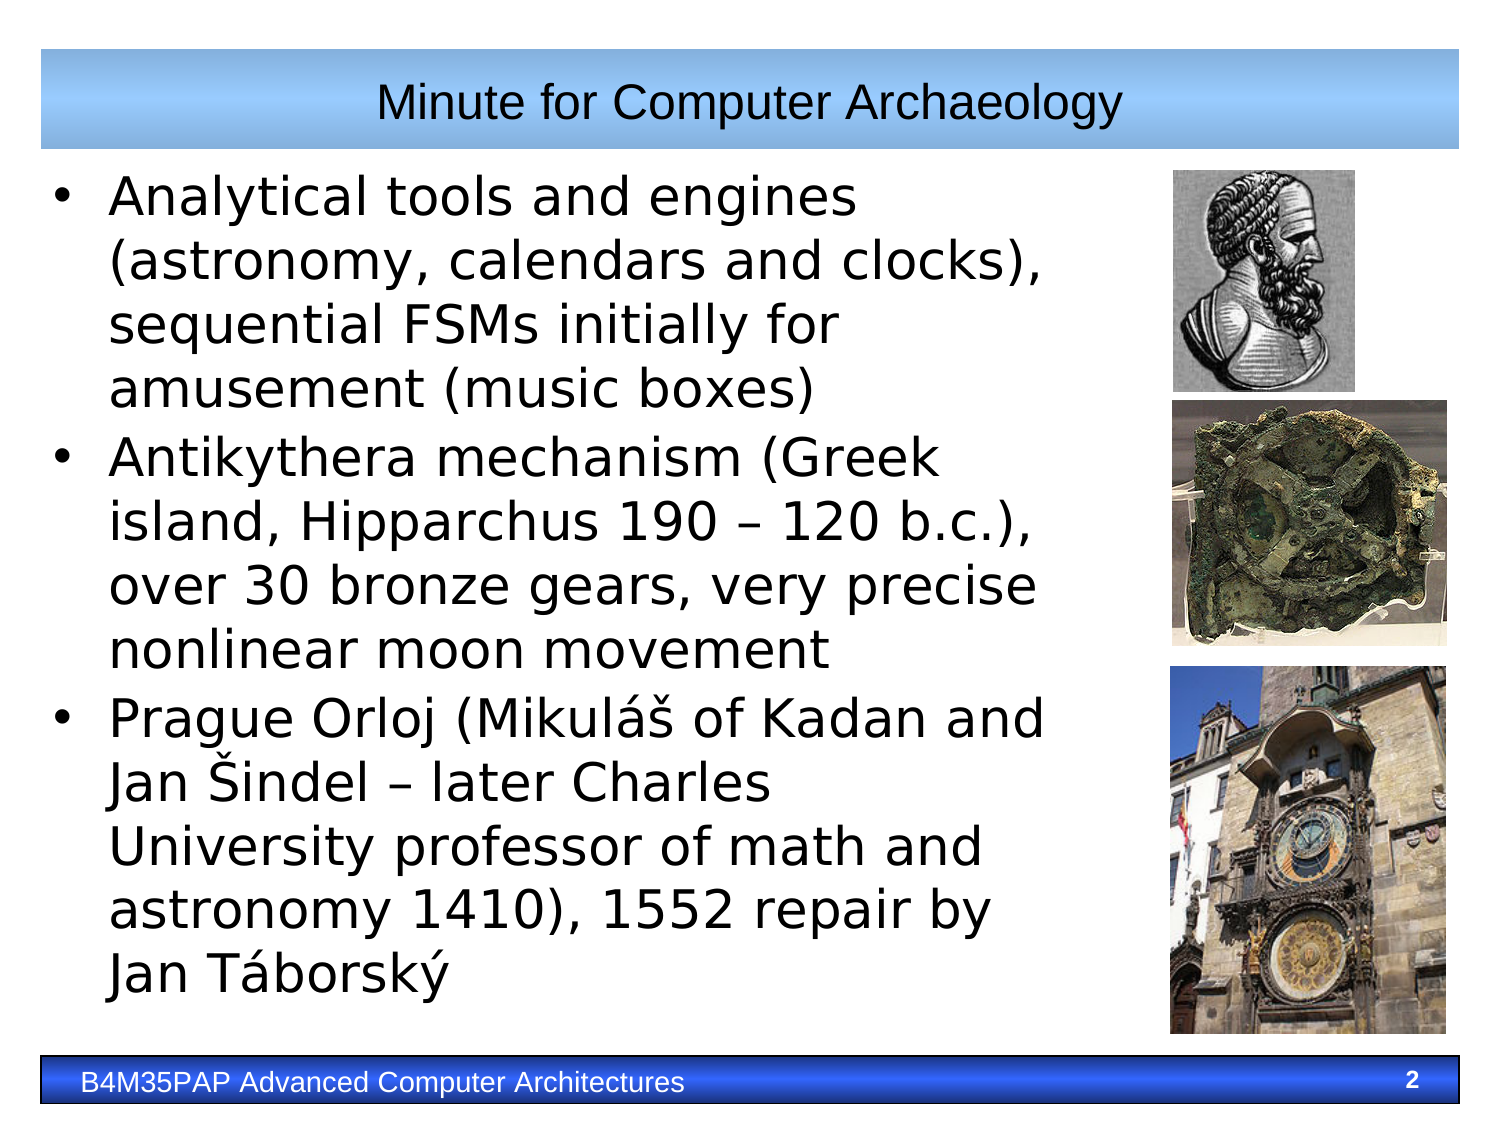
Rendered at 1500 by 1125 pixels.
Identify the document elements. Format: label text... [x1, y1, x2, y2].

picture [1173, 170, 1355, 392]
title Minute for Computer Archaeology [41, 49, 1459, 149]
list Analytical tools and engines (astronomy, calendars and clocks), sequential FSMs initially for amusement (music boxes) Antikythera mechanism (Greek island, Hipparchus 190 – 120 b.c.), over 30 bronze gears, very precise nonlinear moon movement Prague Orloj (Mikuláš of Kadan and Jan Šindel – later Charles University professor of math and astronomy 1410), 1552 repair by Jan Táborský [38, 155, 1072, 1071]
picture [1170, 666, 1446, 1034]
picture [1172, 400, 1447, 647]
